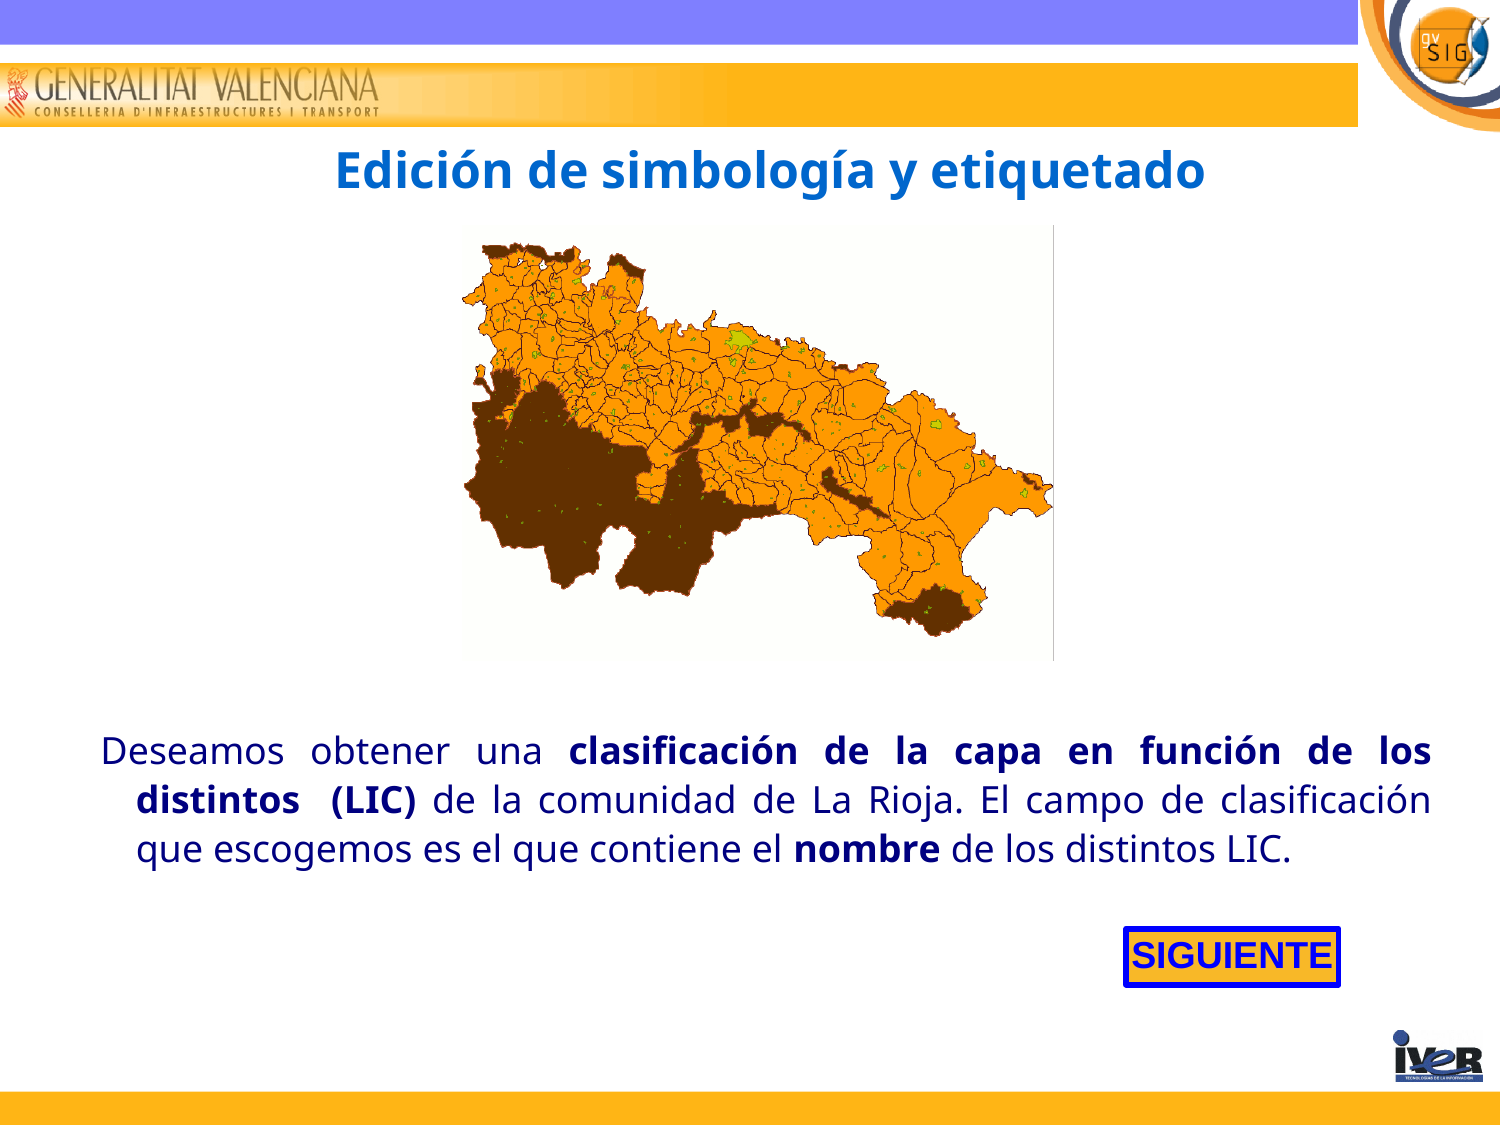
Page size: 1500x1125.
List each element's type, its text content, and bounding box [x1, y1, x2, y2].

text_box SIGUIENTE [1126, 928, 1339, 985]
picture [1393, 1030, 1483, 1082]
title Edición de simbología y etiquetado [150, 86, 1391, 251]
picture [462, 225, 1054, 661]
list Deseamos obtener una clasificación de la capa en función de los distintos (LIC) de la comunidad de La Rioja. El campo de clasificación que escogemos es el que contiene el nombre de los distintos LIC. [64, 725, 1433, 1021]
picture [1358, 0, 1500, 133]
